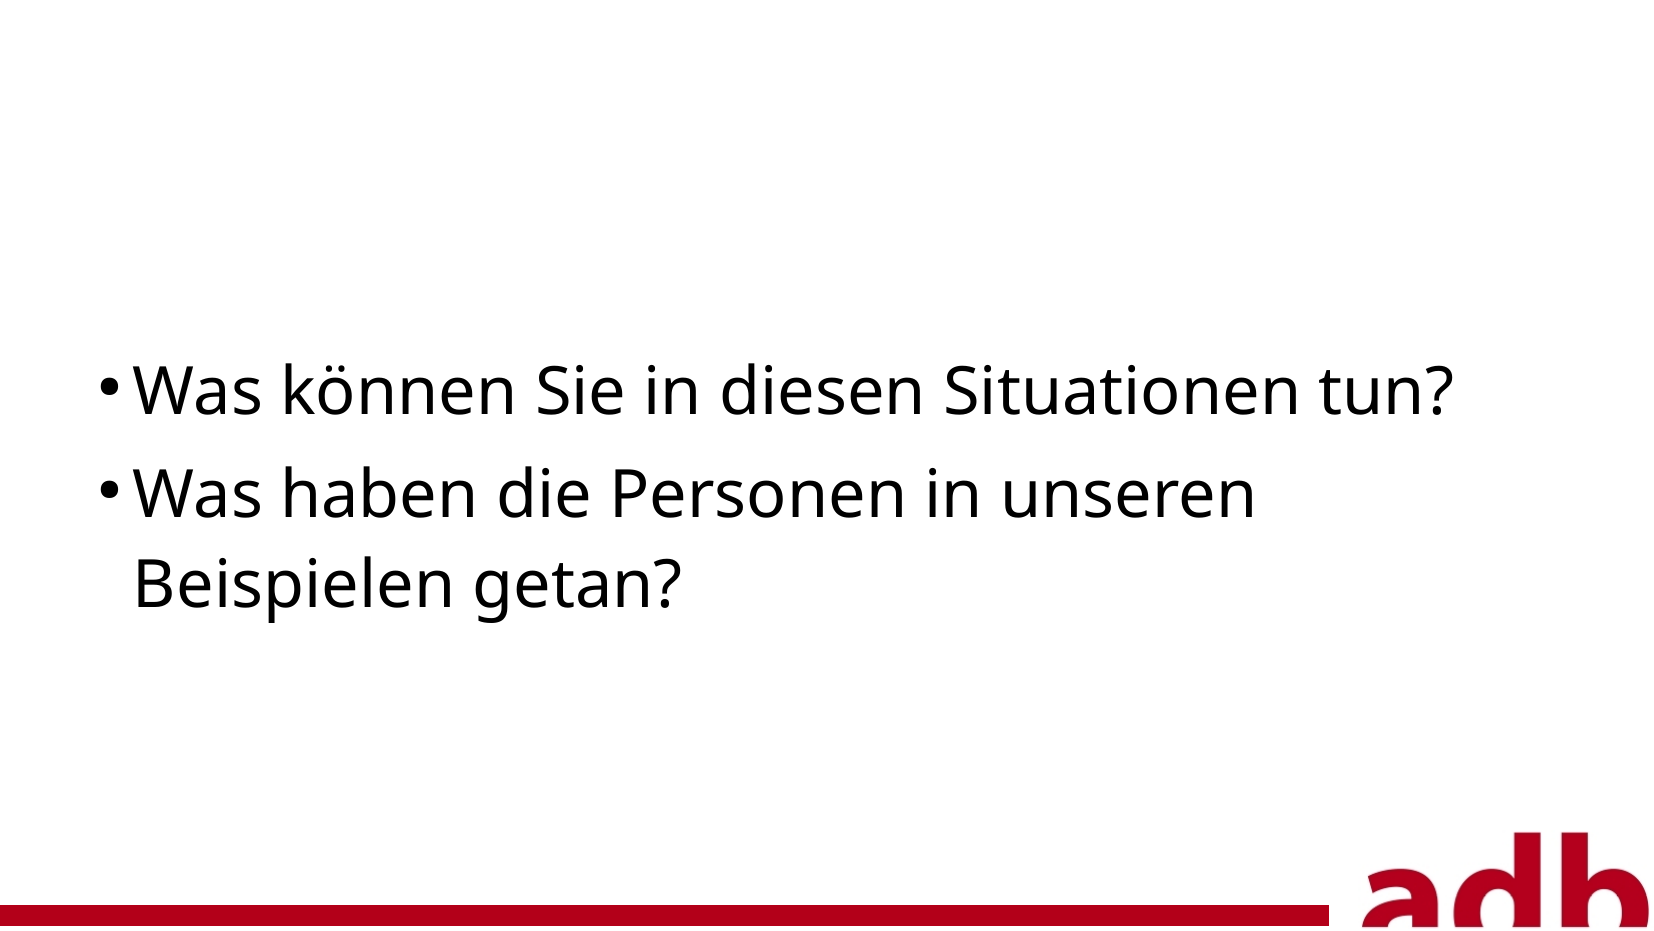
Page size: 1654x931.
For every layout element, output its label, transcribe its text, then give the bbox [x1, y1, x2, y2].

text_box Was können Sie in diesen Situationen tun? Was haben die Personen in unseren Beispielen getan? [82, 335, 1571, 607]
picture [1358, 830, 1654, 931]
